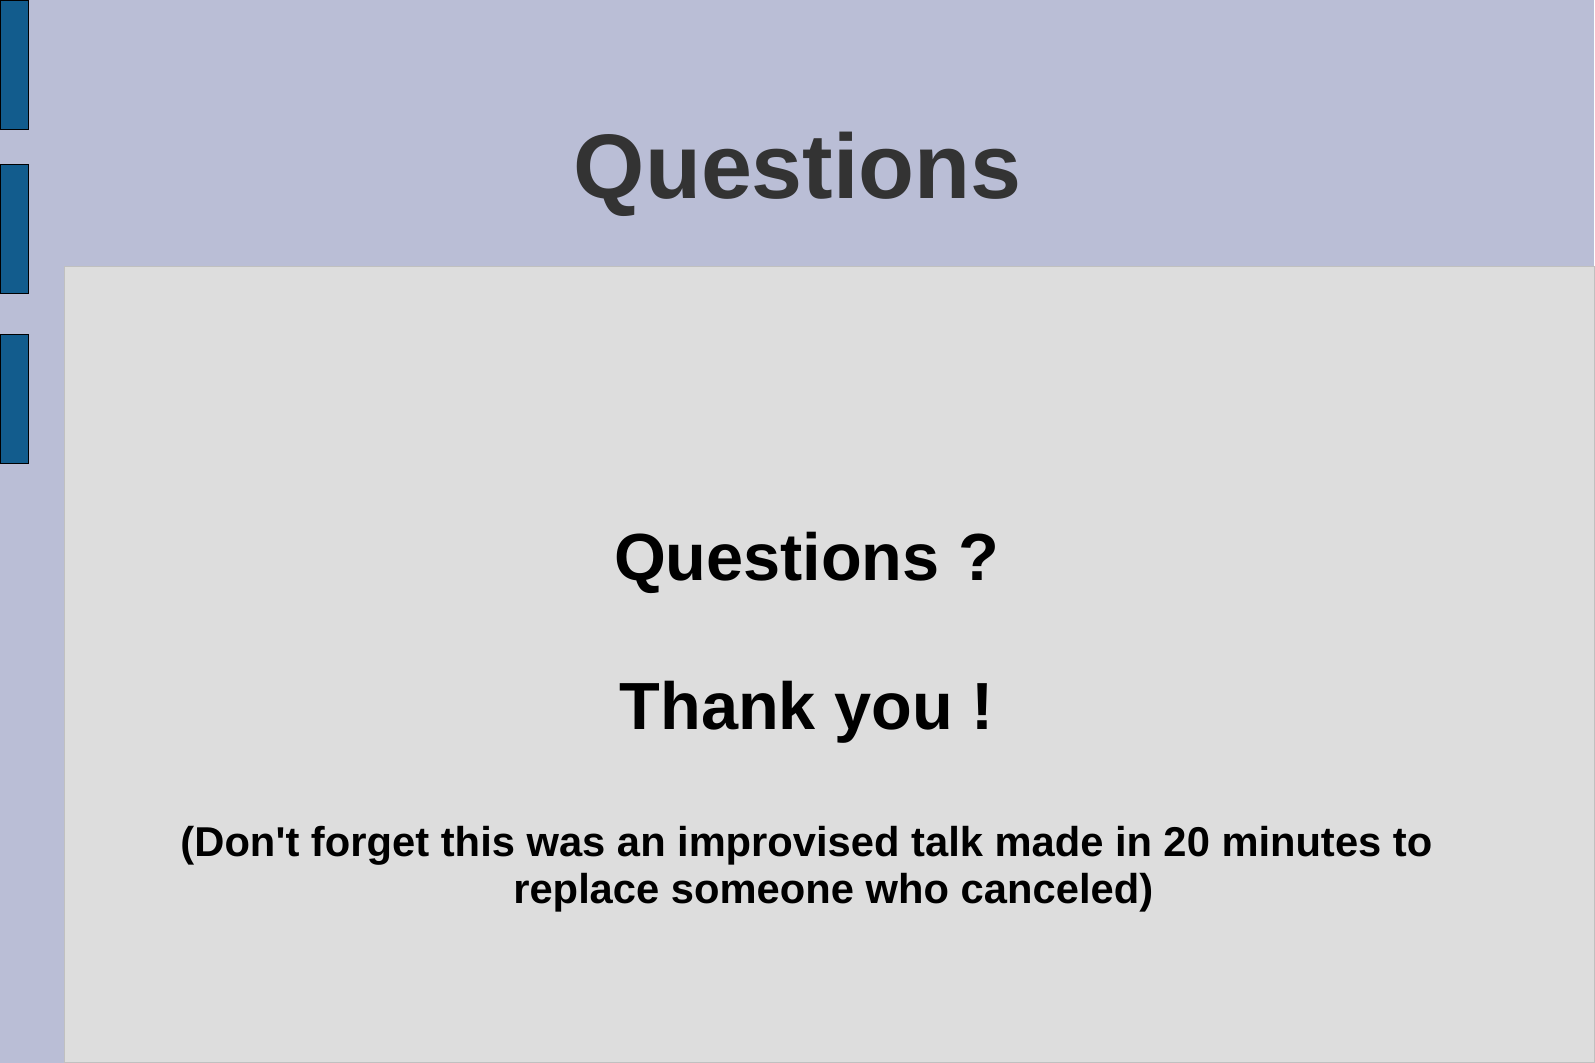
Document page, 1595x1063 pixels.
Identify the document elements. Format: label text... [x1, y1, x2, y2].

title Questions [117, 78, 1479, 256]
list Questions ? Thank you ! (Don't forget this was an improvised talk made in 20 minutes to replace someone who canceled) [117, 295, 1479, 966]
